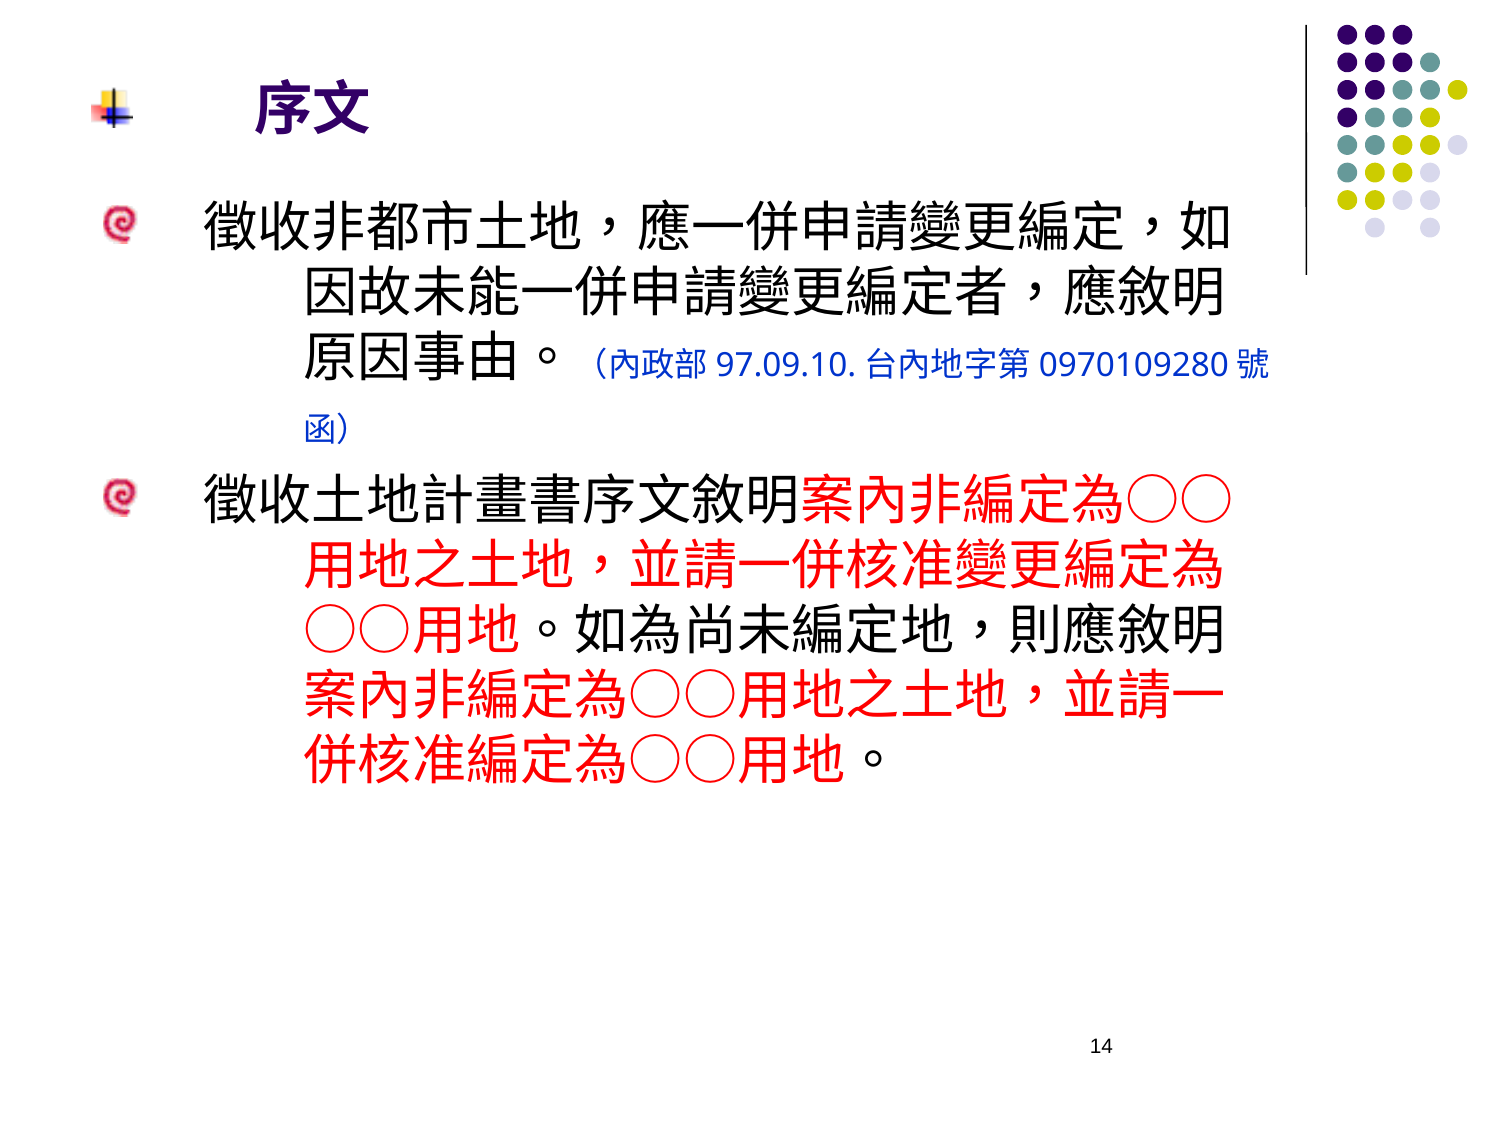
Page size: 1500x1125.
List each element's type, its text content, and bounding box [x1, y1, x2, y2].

list 徵收非都市土地，應一併申請變更編定，如因故未能一併申請變更編定者，應敘明原因事由。（內政部97.09.10.台內地字第0970109280號函） 徵收土地計畫書序文敘明案內非編定為○○用地之土地，並請一併核准變更編定為○○用地。如為尚未編定地，則應敘明案內非編定為○○用地之土地，並請一併核准編定為○○用地。 [88, 184, 1294, 1083]
text_box [1074, 1025, 1426, 1101]
title 序文 [76, 54, 1306, 150]
